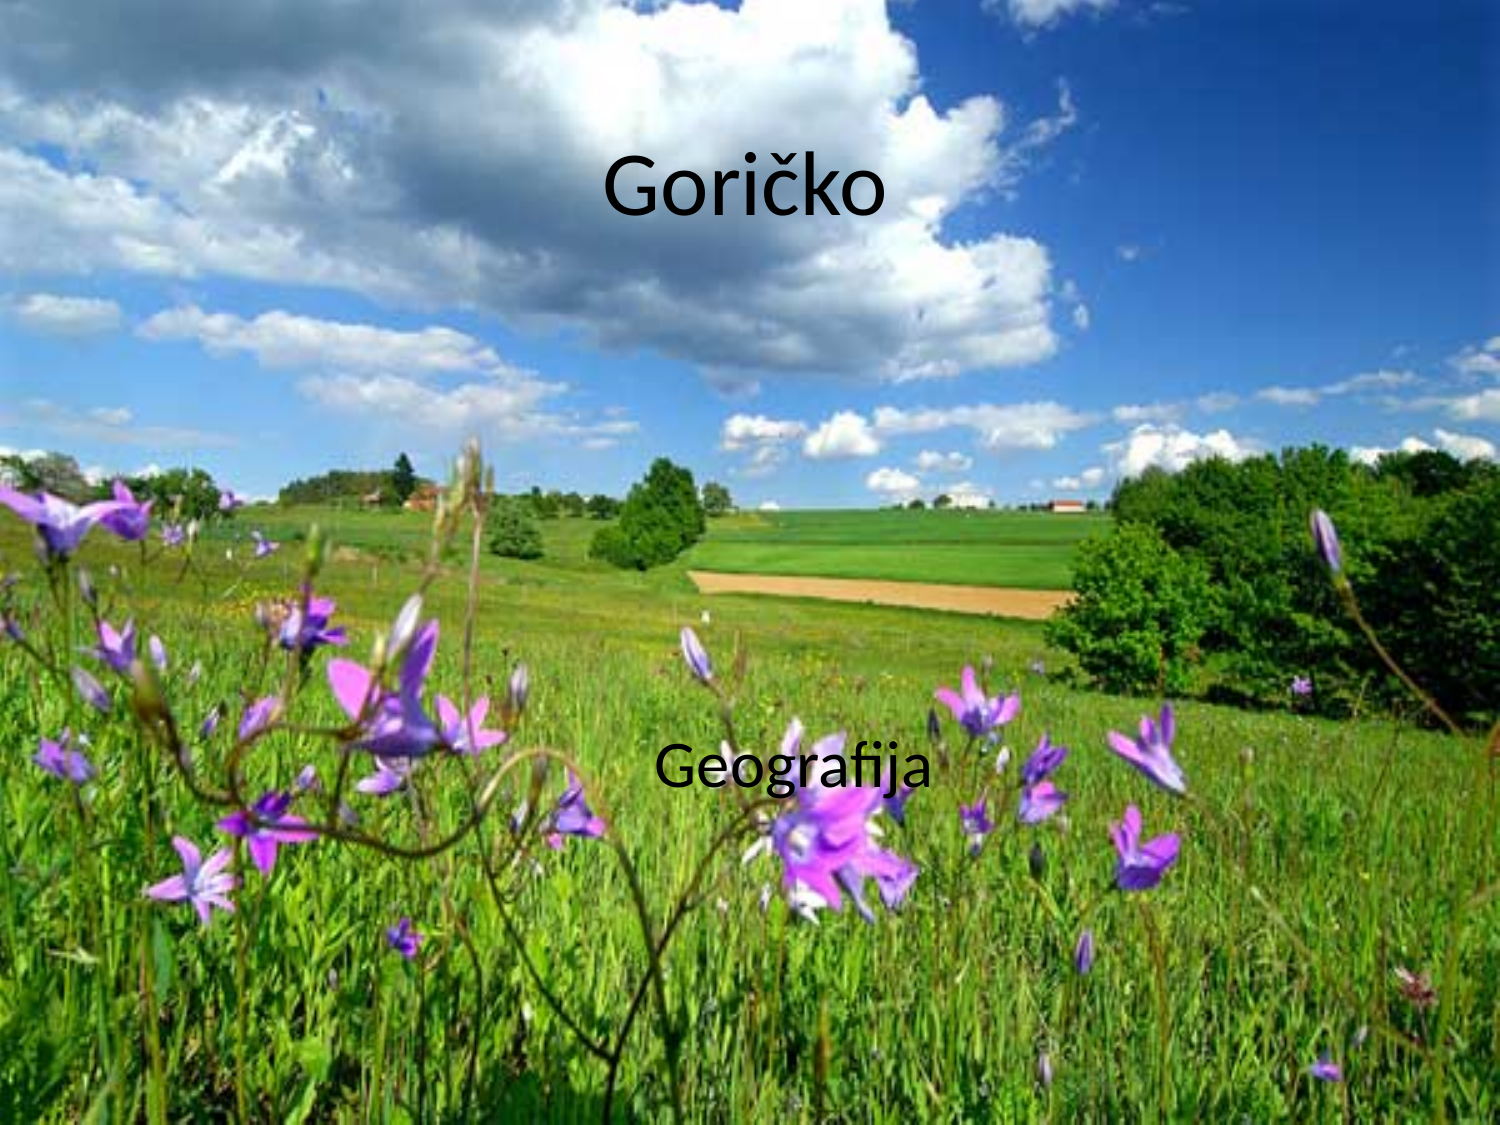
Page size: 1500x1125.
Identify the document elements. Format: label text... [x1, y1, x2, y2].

text_box Goričko [107, 58, 1383, 300]
picture [0, 0, 1500, 1125]
text_box Geografija [269, 433, 1320, 721]
